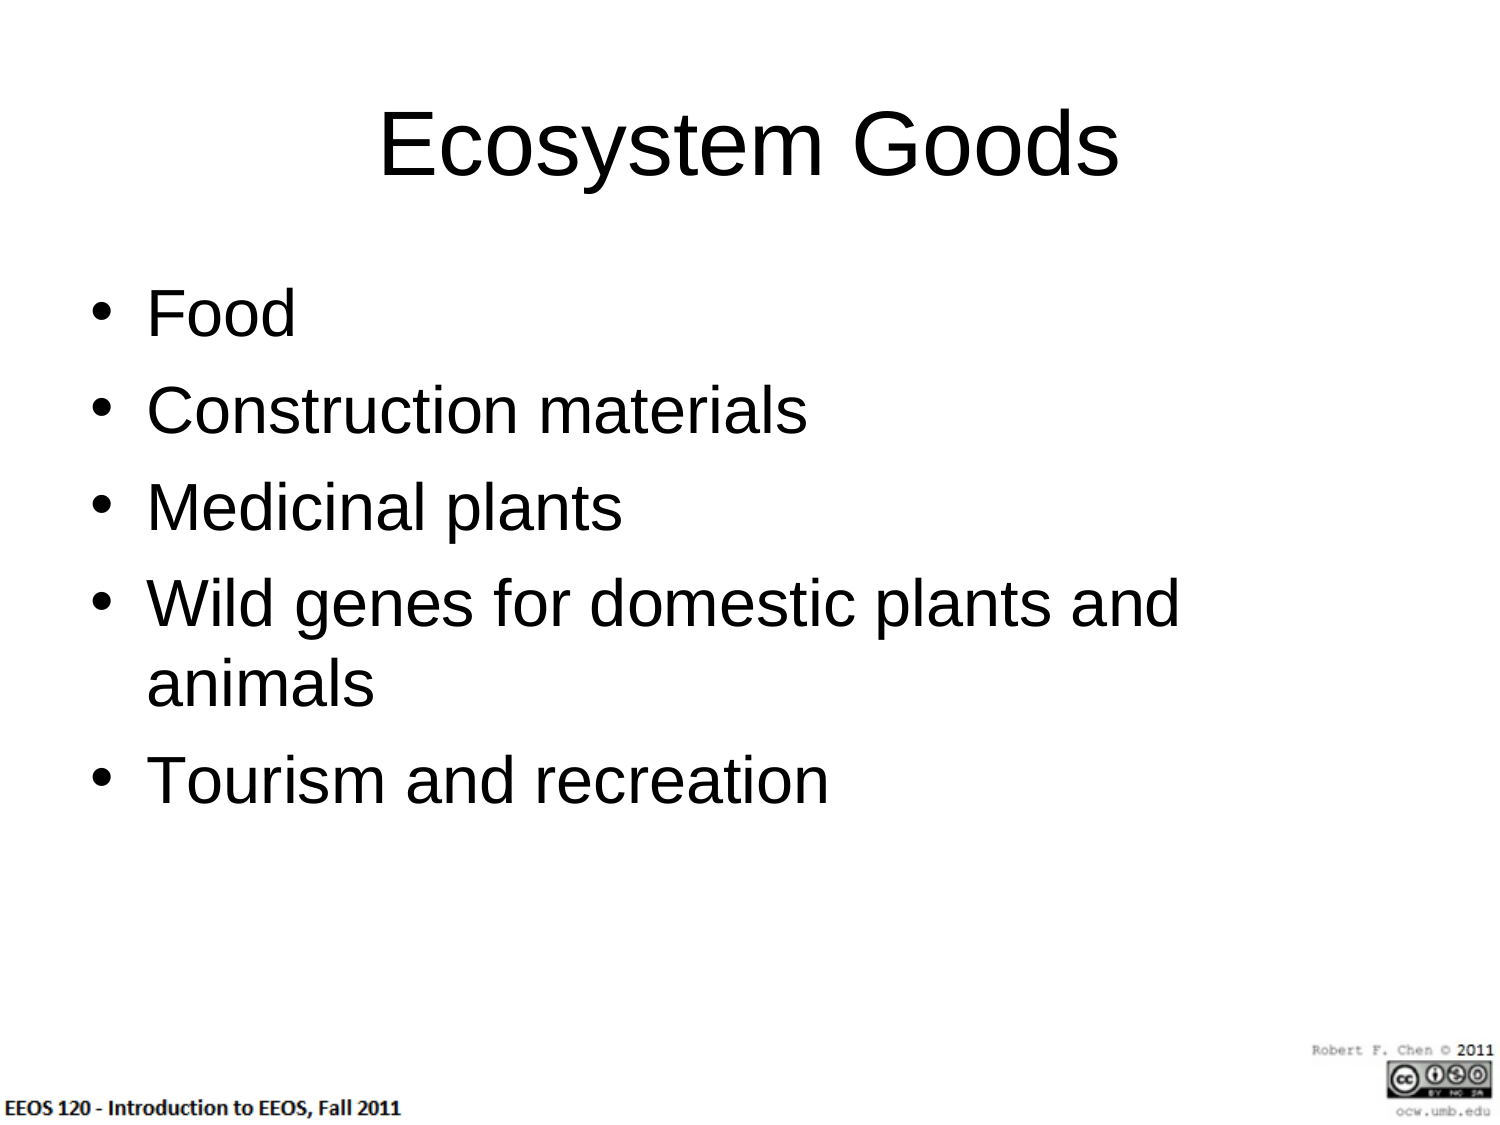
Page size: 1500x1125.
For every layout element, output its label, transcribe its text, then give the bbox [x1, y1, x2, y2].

title Ecosystem Goods [75, 45, 1426, 233]
picture [1303, 1037, 1500, 1125]
picture [0, 1090, 406, 1125]
list Food Construction materials Medicinal plants Wild genes for domestic plants and animals Tourism and recreation [75, 262, 1426, 1006]
